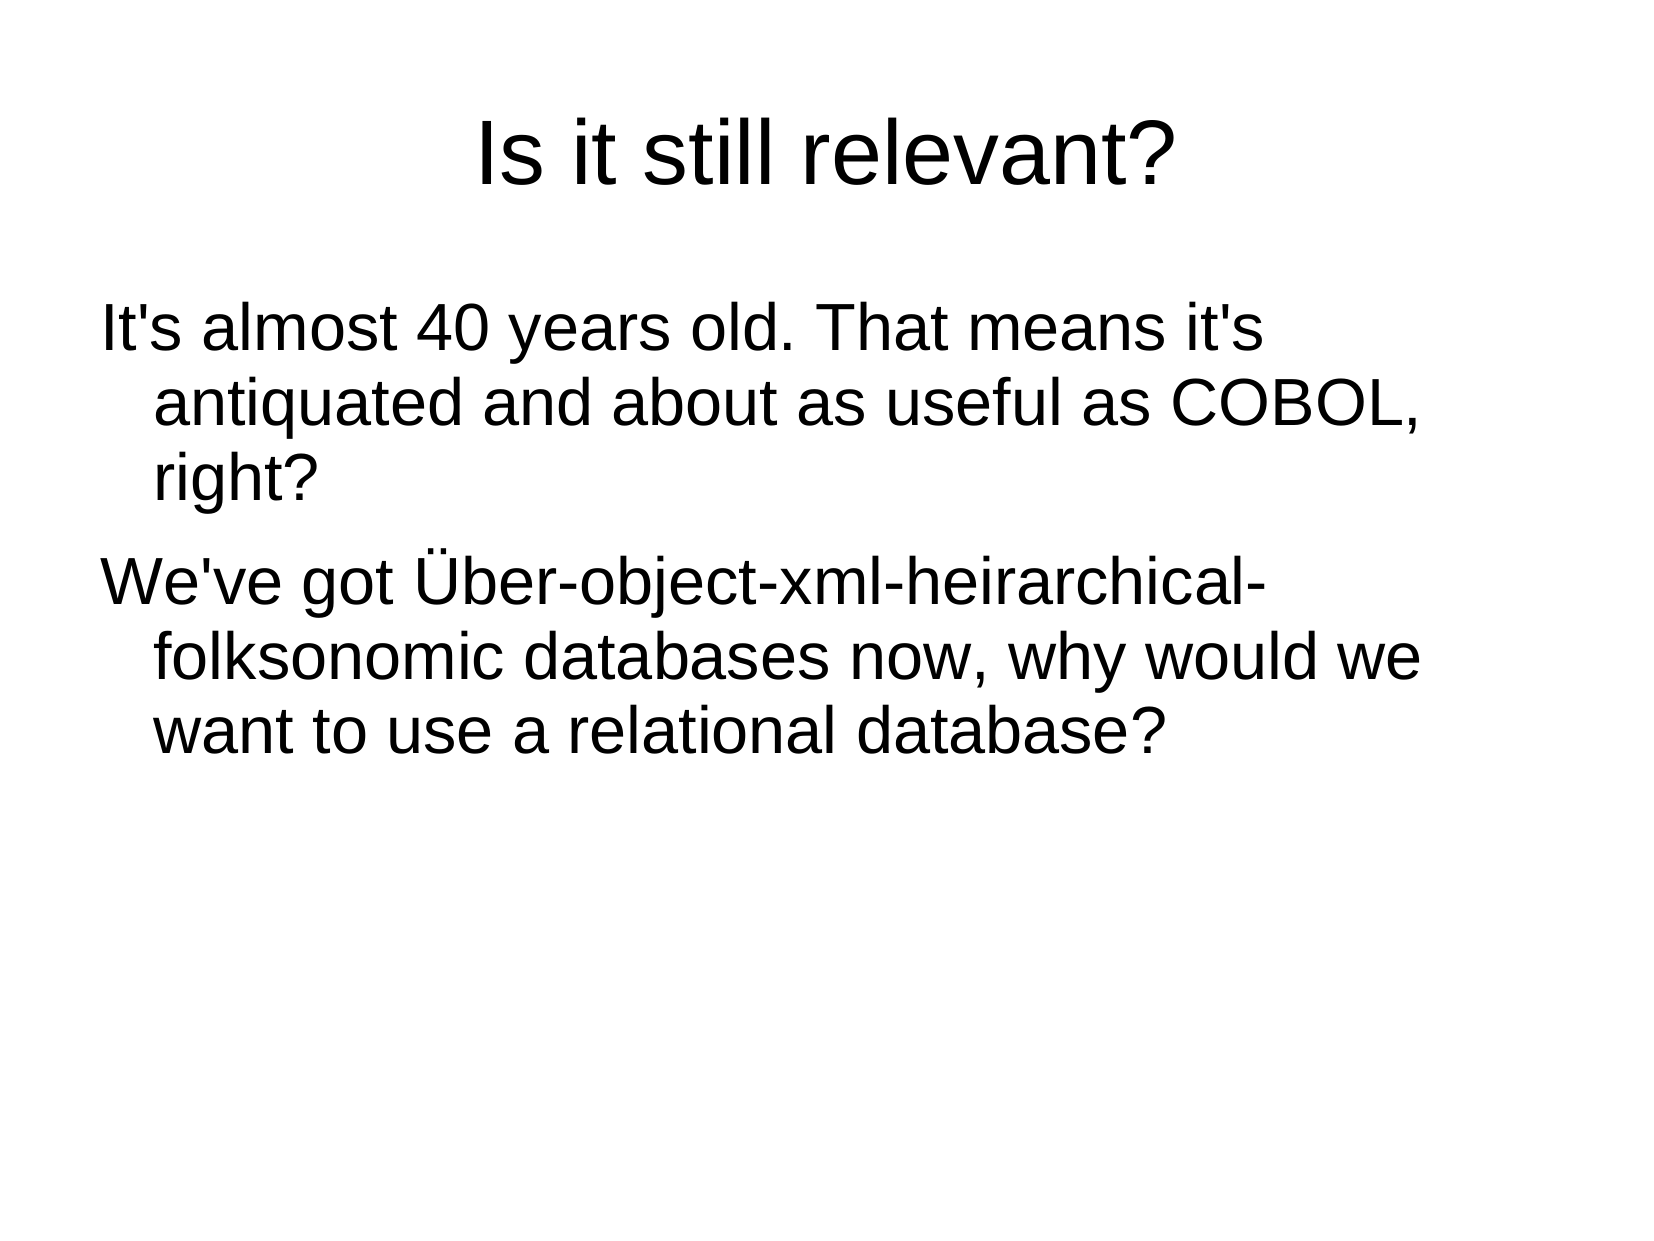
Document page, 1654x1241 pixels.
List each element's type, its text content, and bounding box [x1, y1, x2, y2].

list It's almost 40 years old. That means it's antiquated and about as useful as COBOL, right? We've got Über-object-xml-heirarchical-folksonomic databases now, why would we want to use a relational database? [82, 290, 1571, 1094]
title Is it still relevant? [82, 49, 1571, 257]
